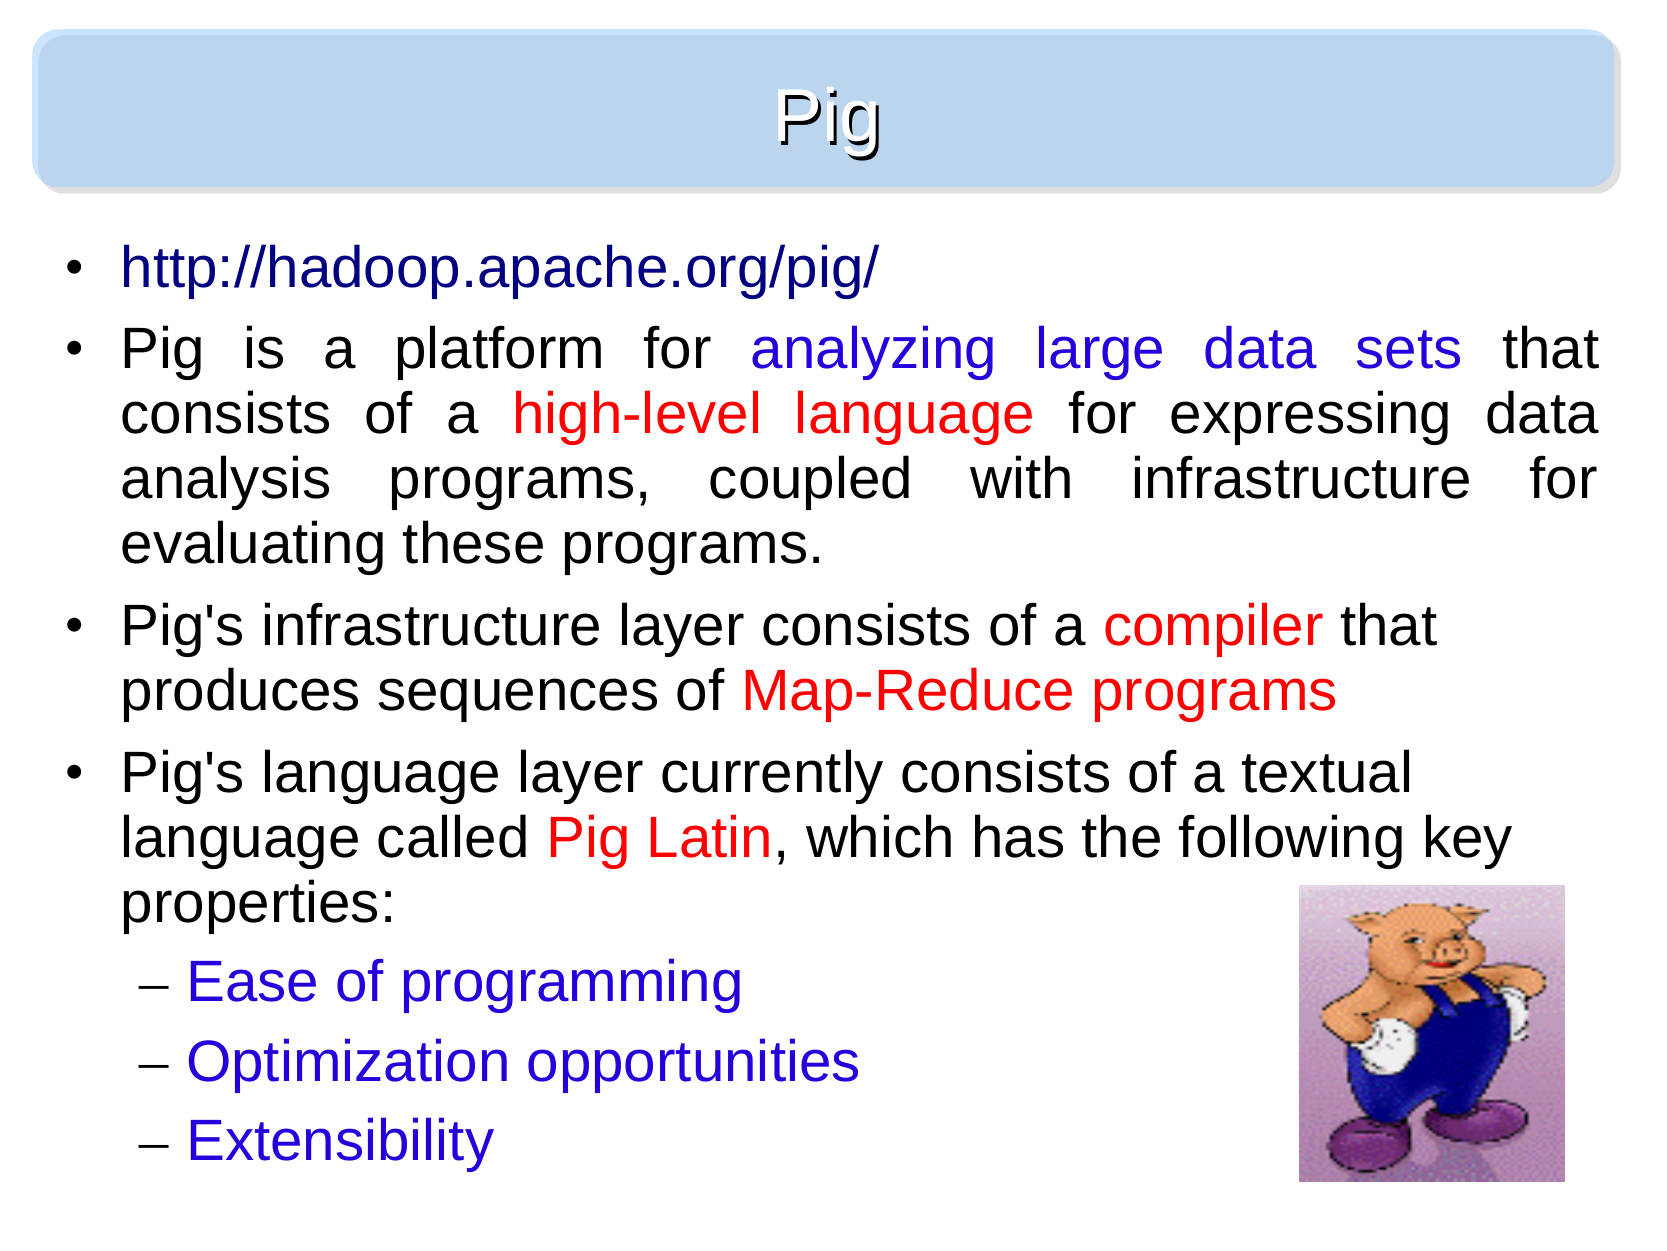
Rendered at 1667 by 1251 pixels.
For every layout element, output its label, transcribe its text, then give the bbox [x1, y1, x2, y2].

picture [1299, 885, 1565, 1182]
text_box [32, 29, 123, 188]
title Pig [123, 20, 1530, 211]
list http://hadoop.apache.org/pig/ Pig is a platform for analyzing large data sets that consists of a high-level language for expressing data analysis programs, coupled with infrastructure for evaluating these programs. Pig's infrastructure layer consists of a compiler that produces sequences of Map-Reduce programs Pig's language layer currently consists of a textual language called Pig Latin, which has the following key properties: Ease of programming Optimization opportunities Extensibility [64, 234, 1600, 1174]
text_box [1530, 29, 1615, 188]
